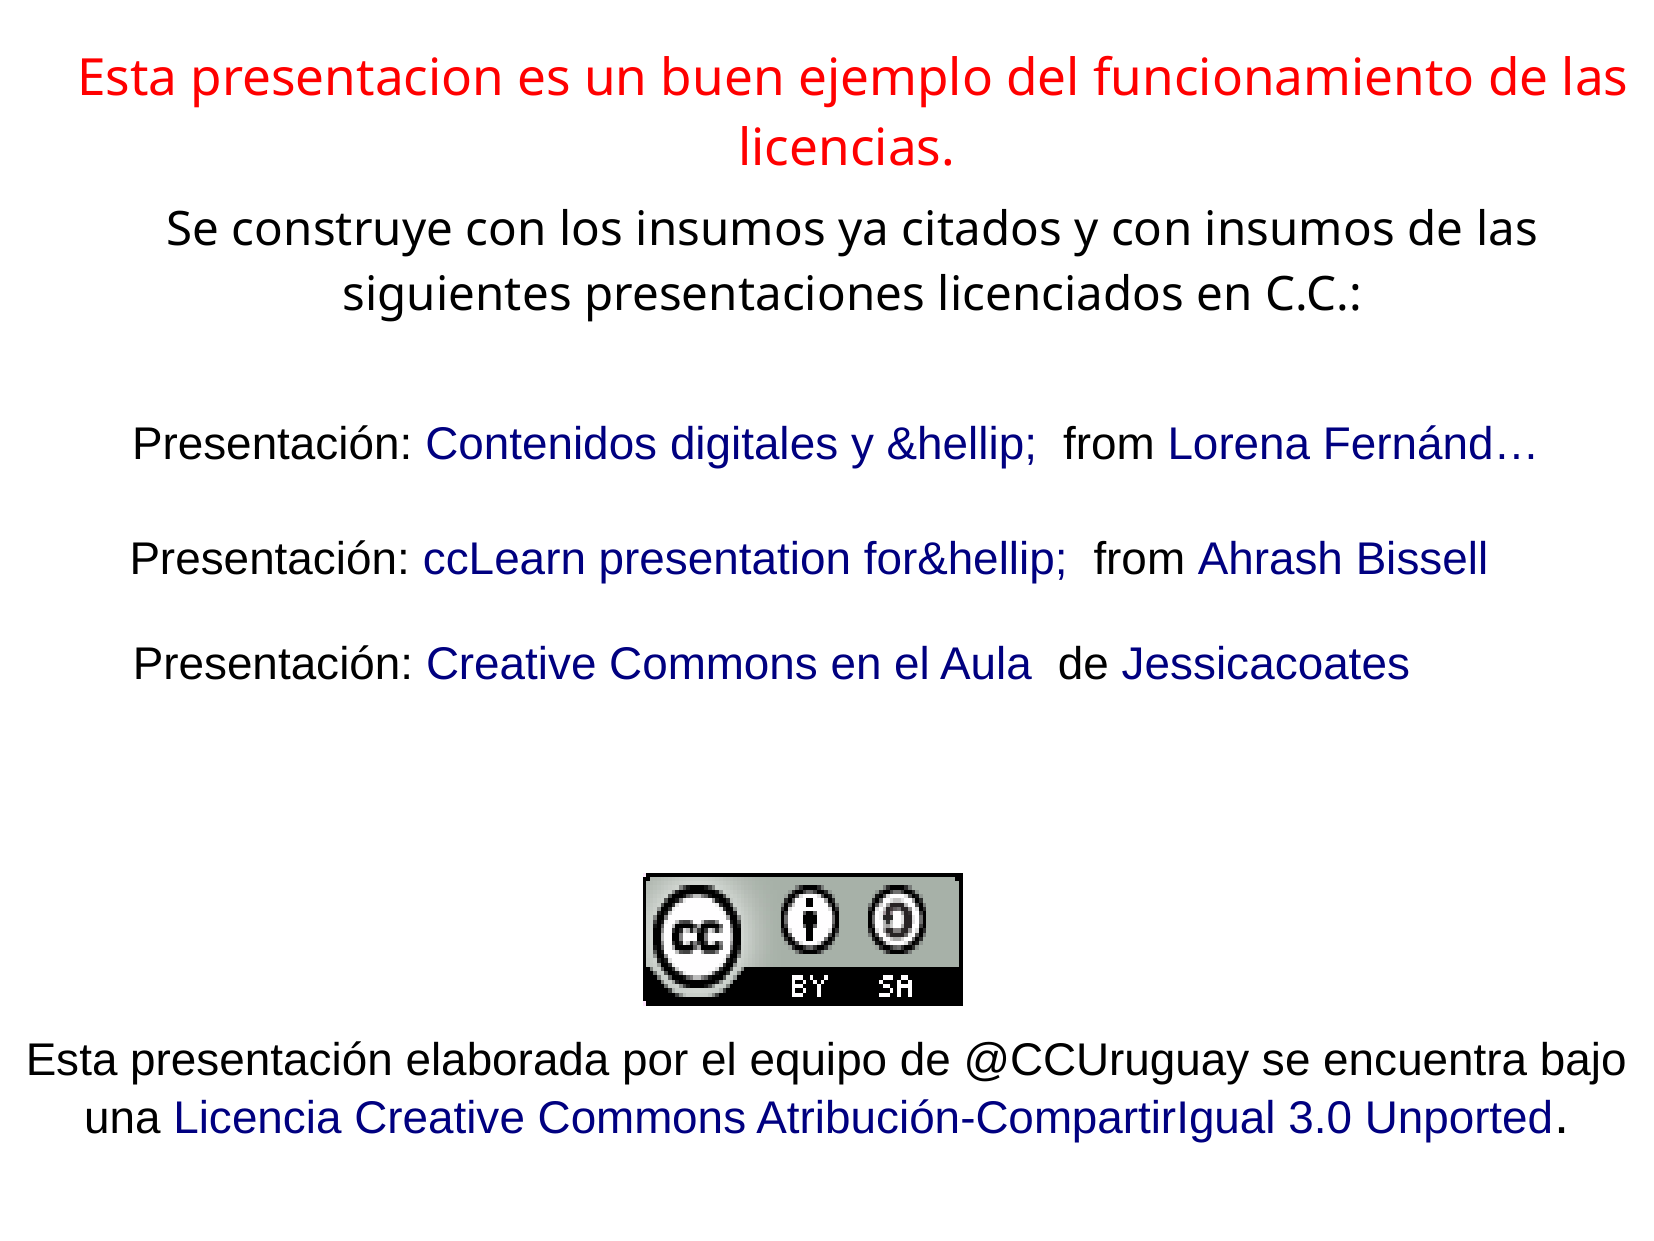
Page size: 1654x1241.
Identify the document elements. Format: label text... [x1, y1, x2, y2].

picture [643, 873, 963, 1006]
text_box Presentación: ccLearn presentation for&hellip; from Ahrash Bissell [114, 525, 1619, 593]
list Esta presentacion es un buen ejemplo del funcionamiento de las licencias. Se construye con los insumos ya citados y con insumos de las siguientes presentaciones licenciados en C.C.: [53, 32, 1654, 335]
text_box Esta presentación elaborada por el equipo de @CCUruguay se encuentra bajo una Licencia Creative Commons Atribución-CompartirIgual 3.0 Unported. [0, 1026, 1654, 1153]
text_box Presentación: Contenidos digitales y &hellip; from Lorena Fernánd… [117, 410, 1654, 477]
text_box Presentación: Creative Commons en el Aula de Jessicacoates [118, 630, 1619, 698]
